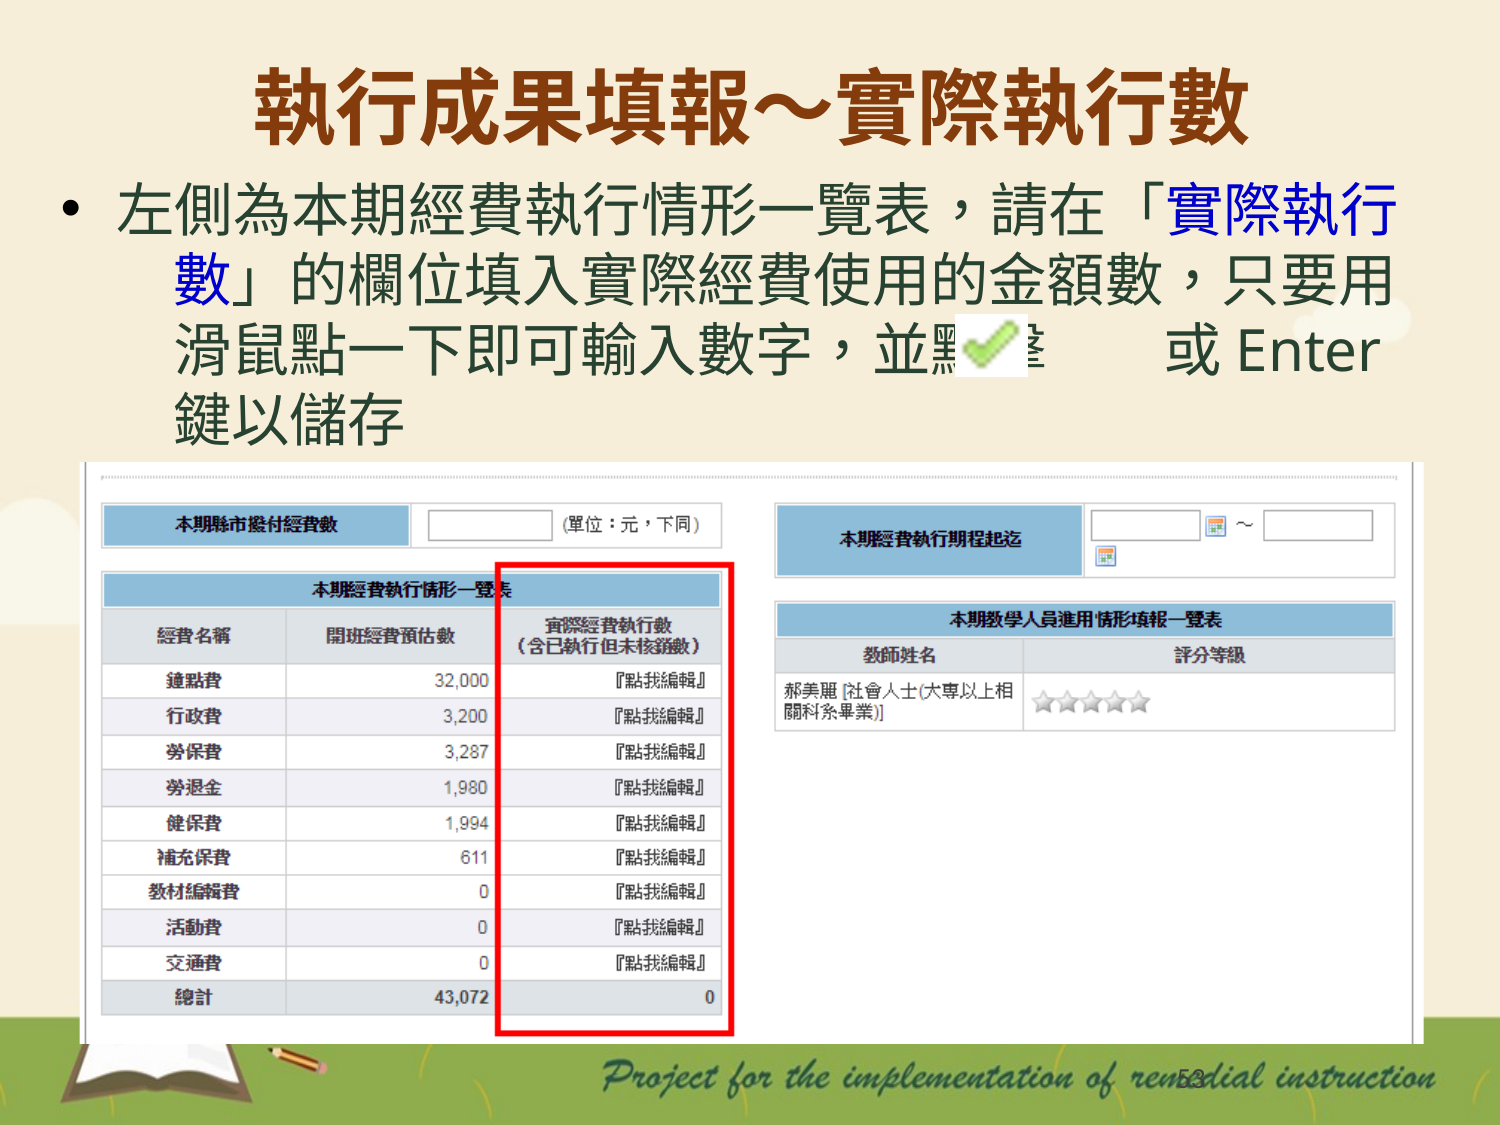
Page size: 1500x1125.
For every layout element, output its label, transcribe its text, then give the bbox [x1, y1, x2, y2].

text_box [1161, 1046, 1499, 1107]
picture [955, 314, 1028, 377]
text_box 左側為本期經費執行情形一覽表，請在「實際執行數」的欄位填入實際經費使用的金額數，只要用滑鼠點一下即可輸入數字，並點擊 或Enter鍵以儲存 [46, 178, 1454, 460]
picture [79, 462, 1424, 1044]
title 執行成果填報～實際執行數 [13, 45, 1491, 178]
